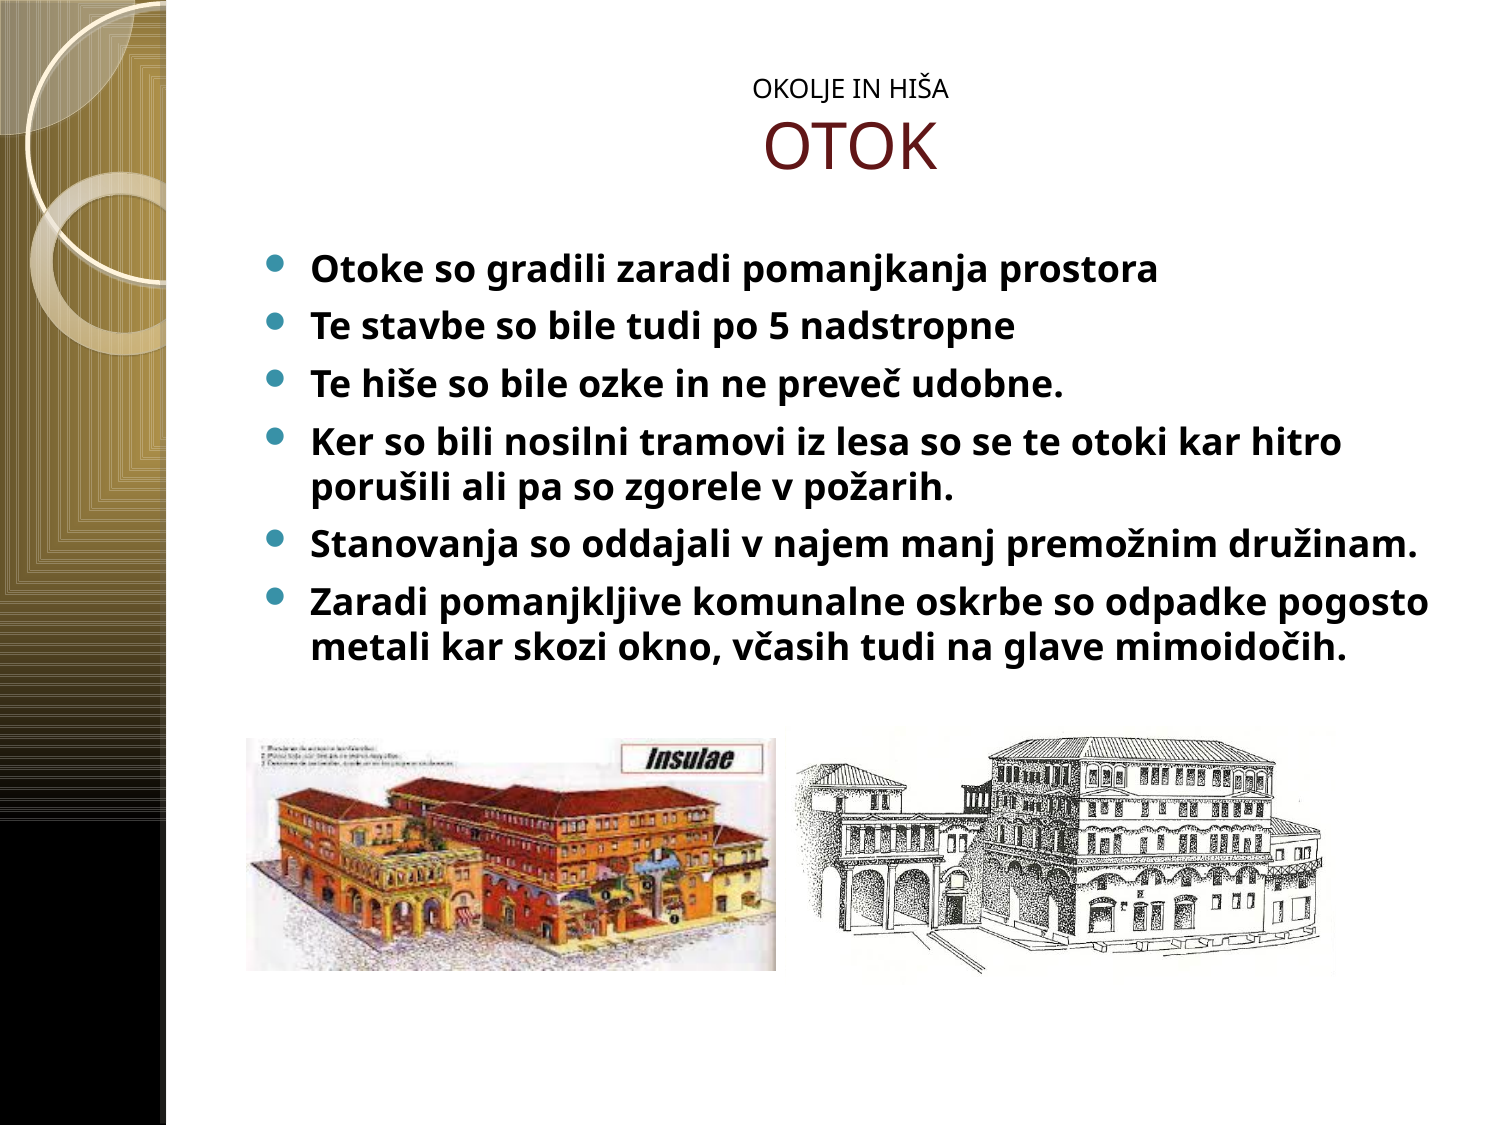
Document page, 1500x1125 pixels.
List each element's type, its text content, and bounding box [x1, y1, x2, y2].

list Otoke so gradili zaradi pomanjkanja prostora Te stavbe so bile tudi po 5 nadstropne Te hiše so bile ozke in ne preveč udobne. Ker so bili nosilni tramovi iz lesa so se te otoki kar hitro porušili ali pa so zgorele v požarih. Stanovanja so oddajali v najem manj premožnim družinam. Zaradi pomanjkljive komunalne oskrbe so odpadke pogosto metali kar skozi okno, včasih tudi na glave mimoidočih. [235, 237, 1466, 1025]
picture [785, 726, 1336, 985]
title OKOLJE IN HIŠA OTOK [235, 0, 1466, 223]
picture [246, 738, 776, 972]
